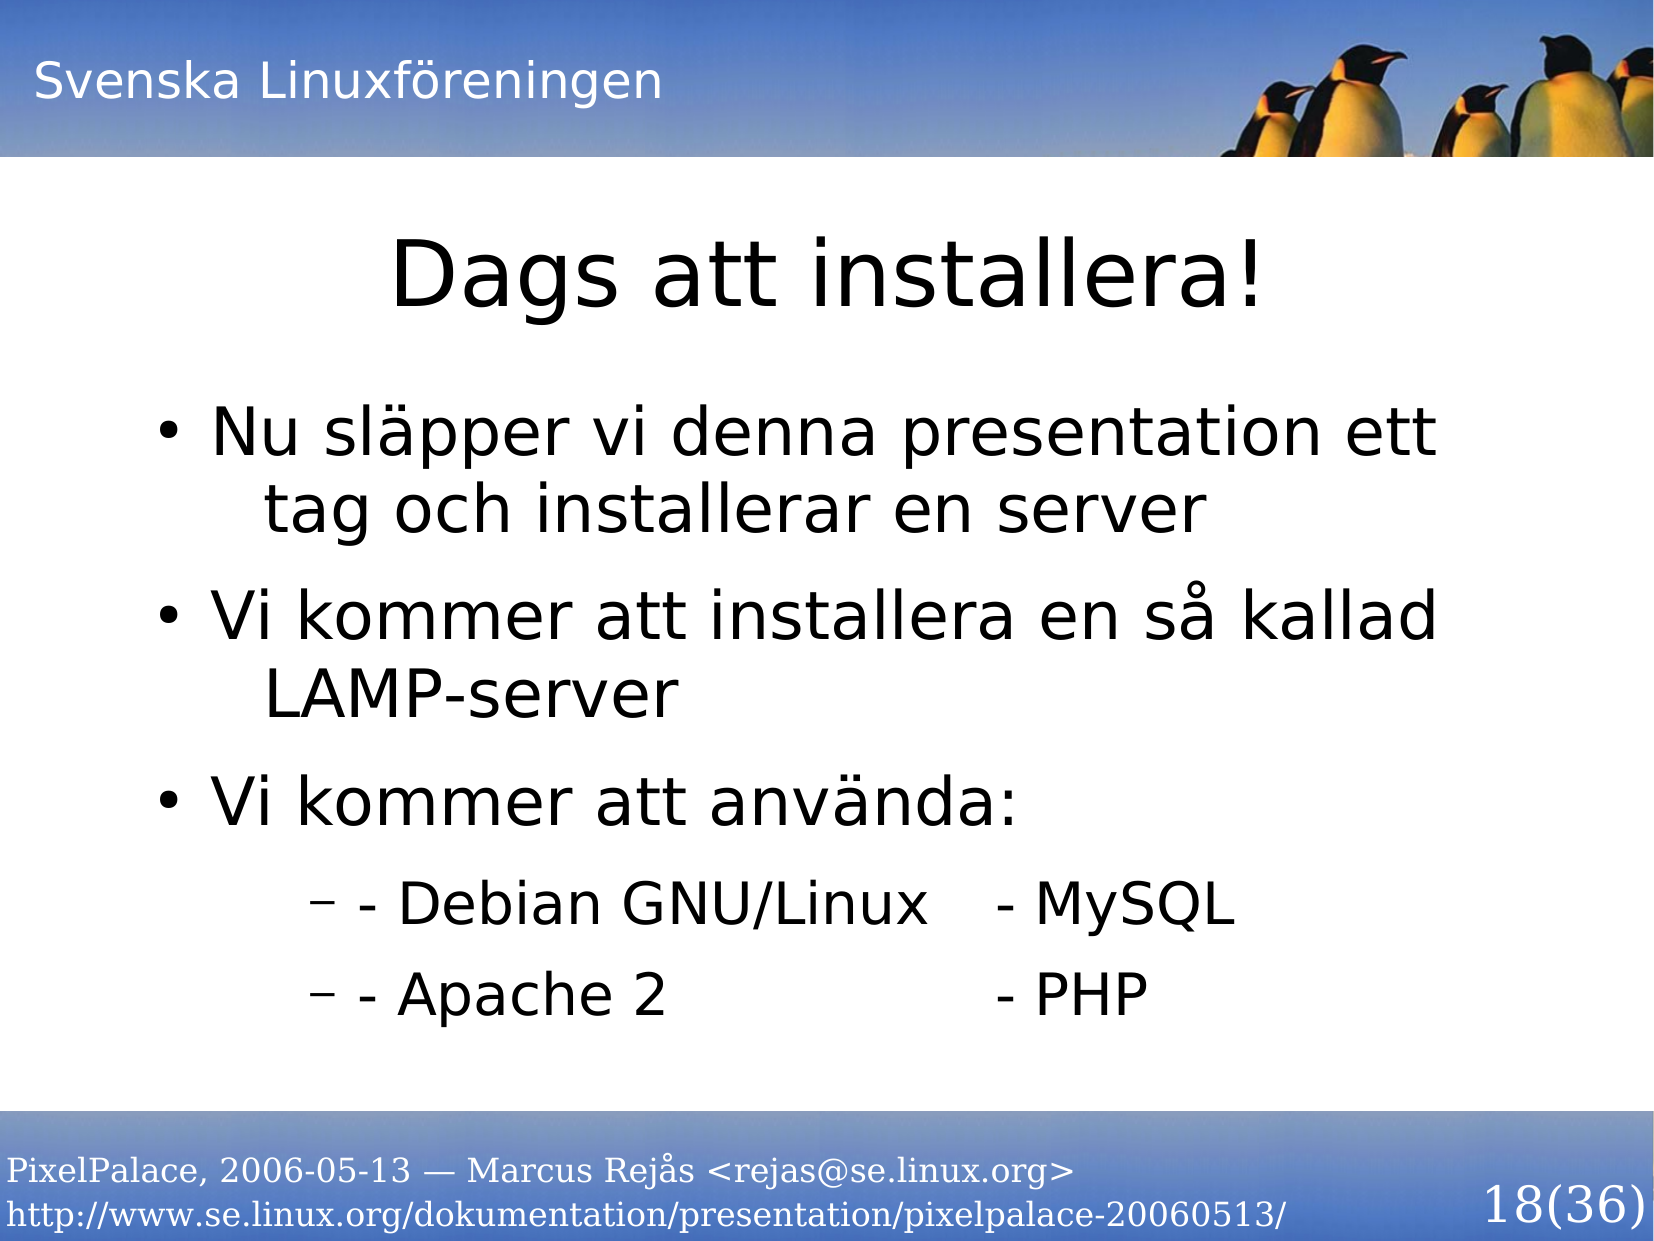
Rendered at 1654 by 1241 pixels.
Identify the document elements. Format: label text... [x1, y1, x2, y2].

title Dags att installera! [123, 160, 1537, 389]
list Nu släpper vi denna presentation ett tag och installerar en server Vi kommer att installera en så kallad LAMP-server Vi kommer att använda: - Debian GNU/Linux - MySQL - Apache 2 - PHP [121, 392, 1534, 1092]
picture [0, 0, 1654, 157]
picture [0, 1111, 1654, 1241]
